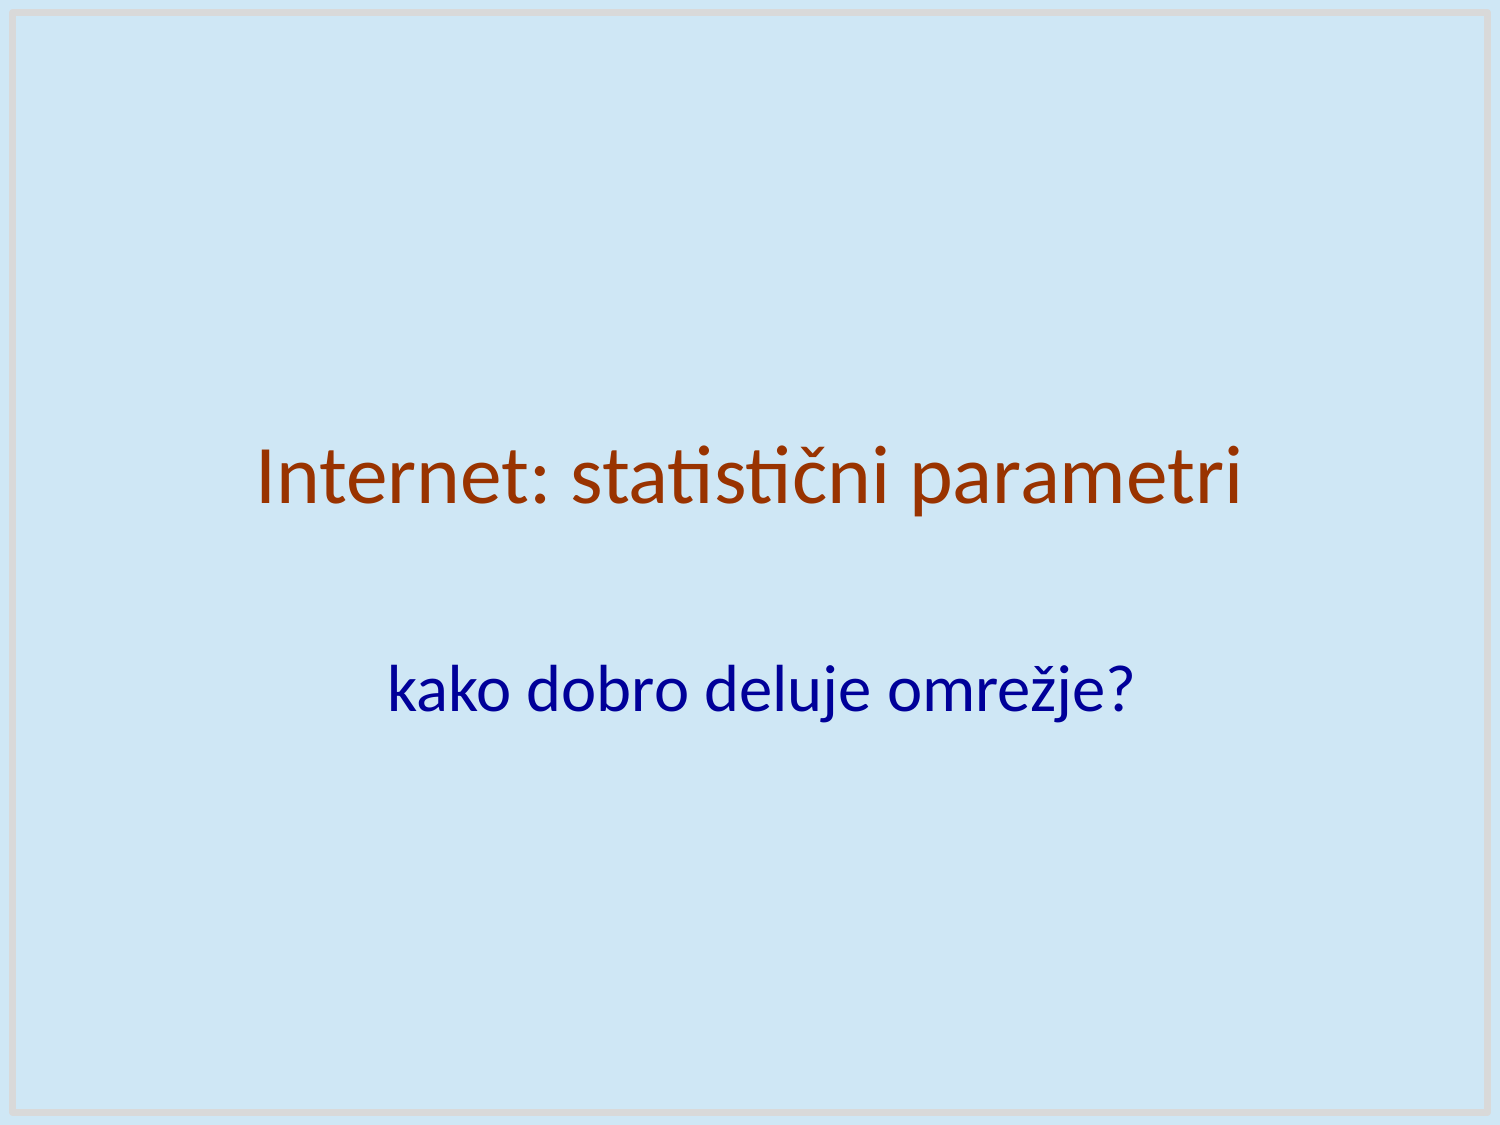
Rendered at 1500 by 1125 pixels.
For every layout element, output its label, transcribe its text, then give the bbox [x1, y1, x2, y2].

title Internet: statistični parametri [112, 349, 1388, 591]
subtitle kako dobro deluje omrežje? [187, 637, 1338, 925]
